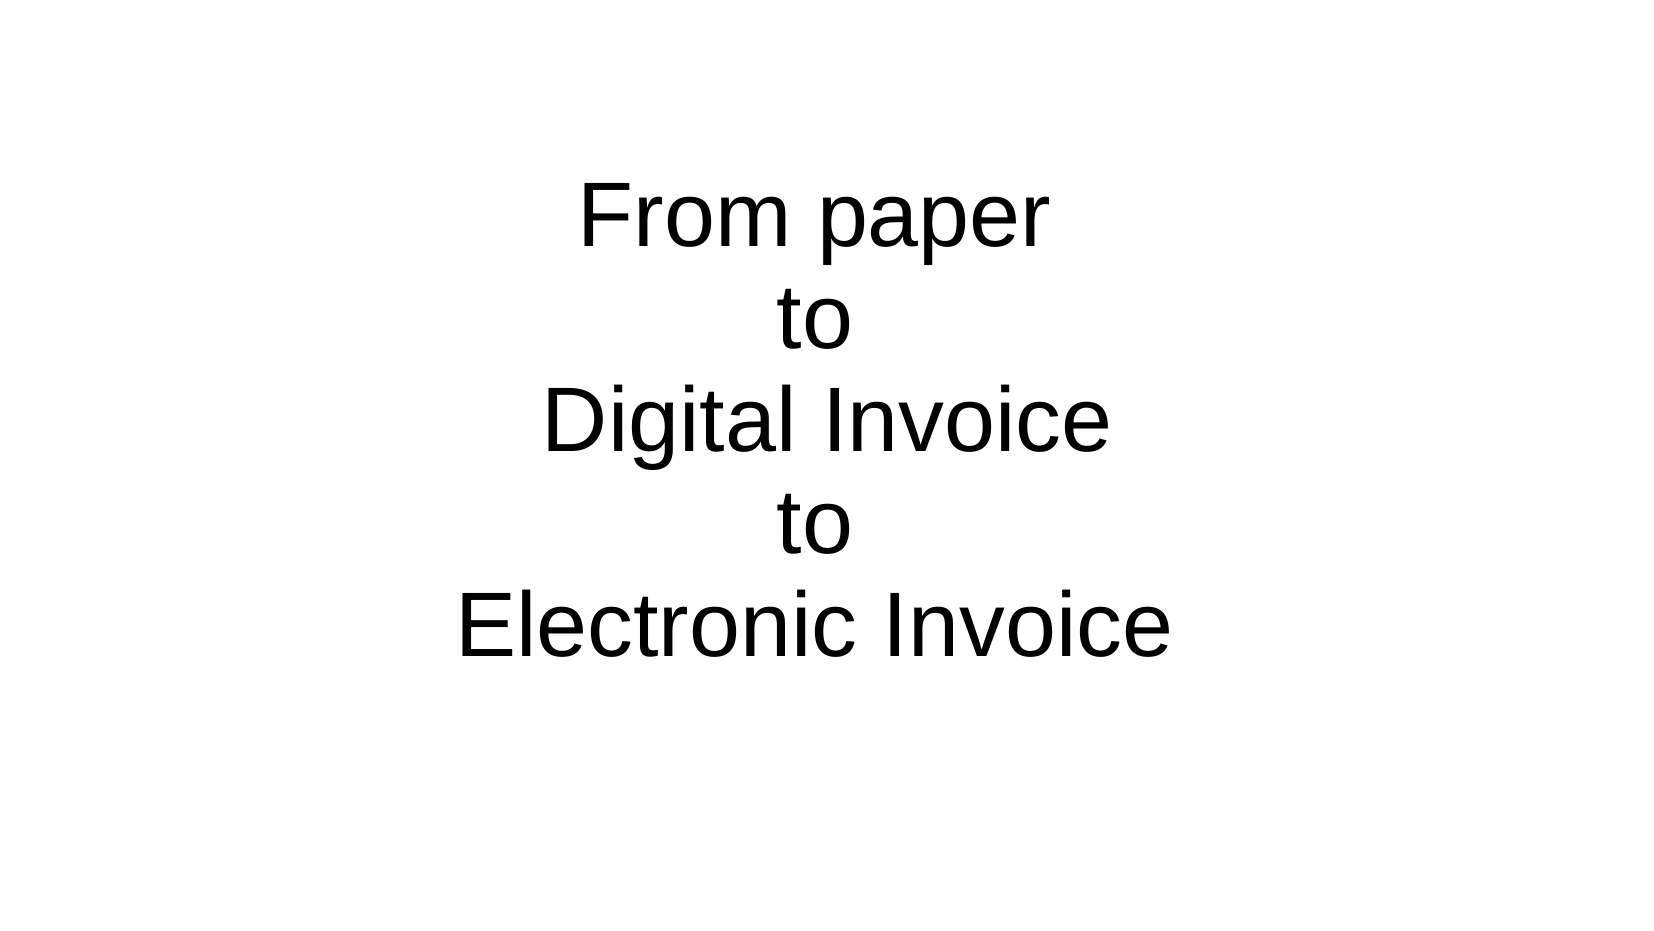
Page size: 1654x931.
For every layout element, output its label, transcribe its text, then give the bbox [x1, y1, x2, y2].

title From paper to Digital Invoice to Electronic Invoice [70, 162, 1560, 676]
